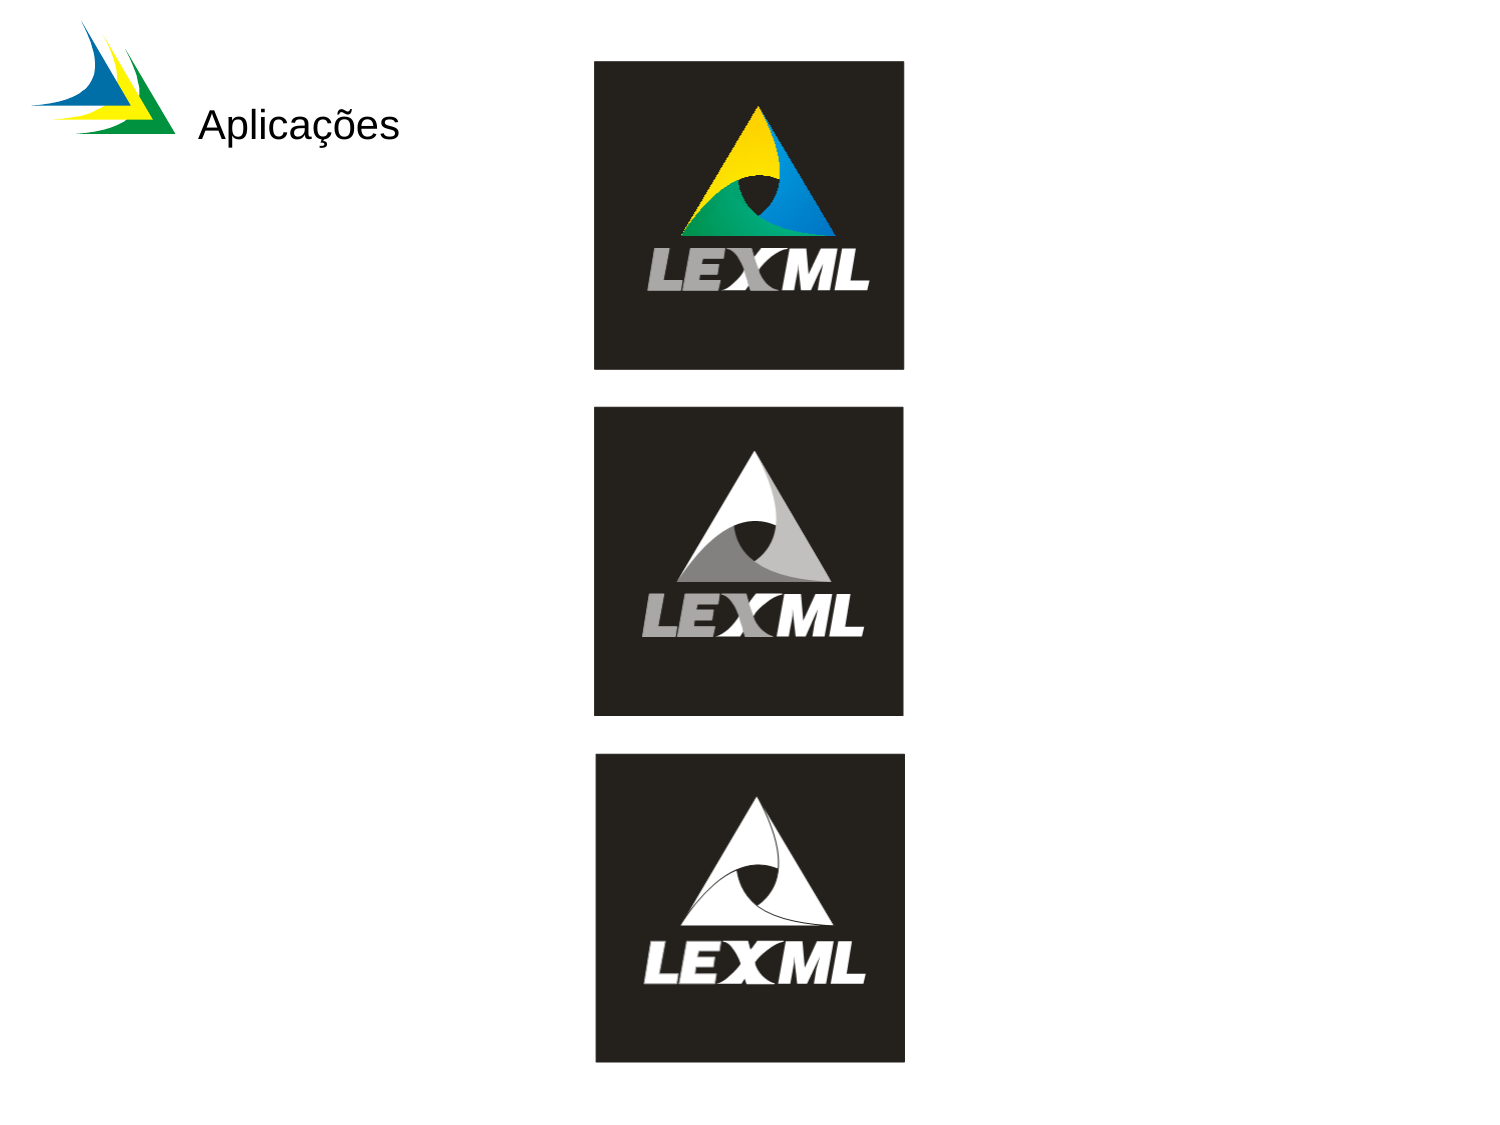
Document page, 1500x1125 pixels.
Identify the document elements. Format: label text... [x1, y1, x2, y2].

title Aplicações [183, 30, 1152, 219]
picture [592, 59, 908, 1066]
chart [29, 19, 178, 136]
